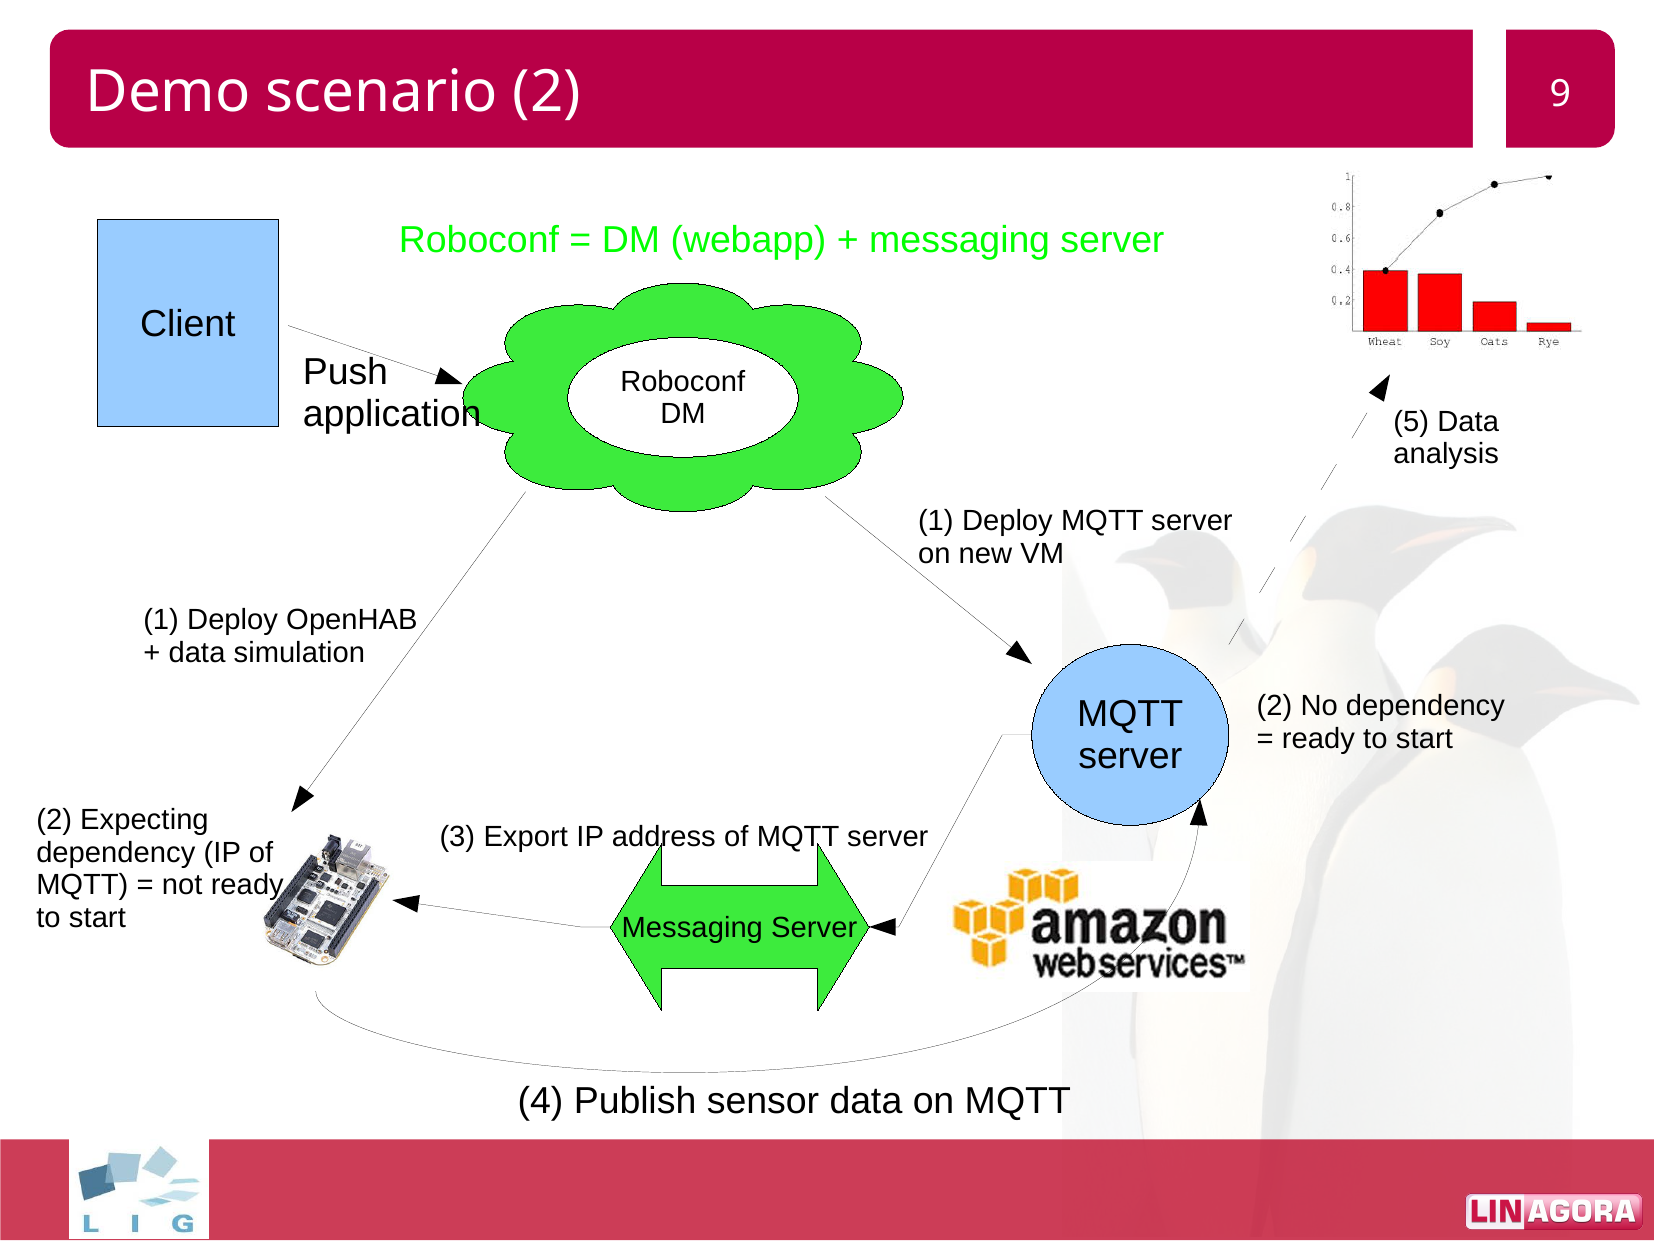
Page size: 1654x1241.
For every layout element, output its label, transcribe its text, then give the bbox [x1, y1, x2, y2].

text_box Roboconf DM [497, 283, 904, 512]
text_box MQTT server [1031, 644, 1229, 826]
text_box Messaging Server [610, 860, 869, 1011]
text_box (1) Deploy MQTT server on new VM [903, 496, 1249, 577]
picture [252, 812, 399, 975]
picture [69, 1139, 209, 1239]
picture [1080, 861, 1250, 992]
text_box Roboconf = DM (webapp) + messaging server [384, 211, 1180, 269]
title Demo scenario (2) [85, 29, 1444, 148]
picture [932, 861, 1190, 992]
text_box Push application [288, 343, 497, 443]
text_box (5) Data analysis [1378, 397, 1515, 478]
text_box Client [97, 219, 279, 427]
text_box (3) Export IP address of MQTT server [424, 812, 945, 860]
text_box (1) Deploy OpenHAB + data simulation [128, 595, 434, 677]
text_box (2) Expecting dependency (IP of MQTT) = not ready to start [21, 795, 370, 942]
picture [1465, 1193, 1643, 1230]
text_box (4) Publish sensor data on MQTT [502, 1071, 1087, 1129]
text_box (2) No dependency = ready to start [1241, 681, 1521, 763]
picture [1323, 170, 1588, 350]
